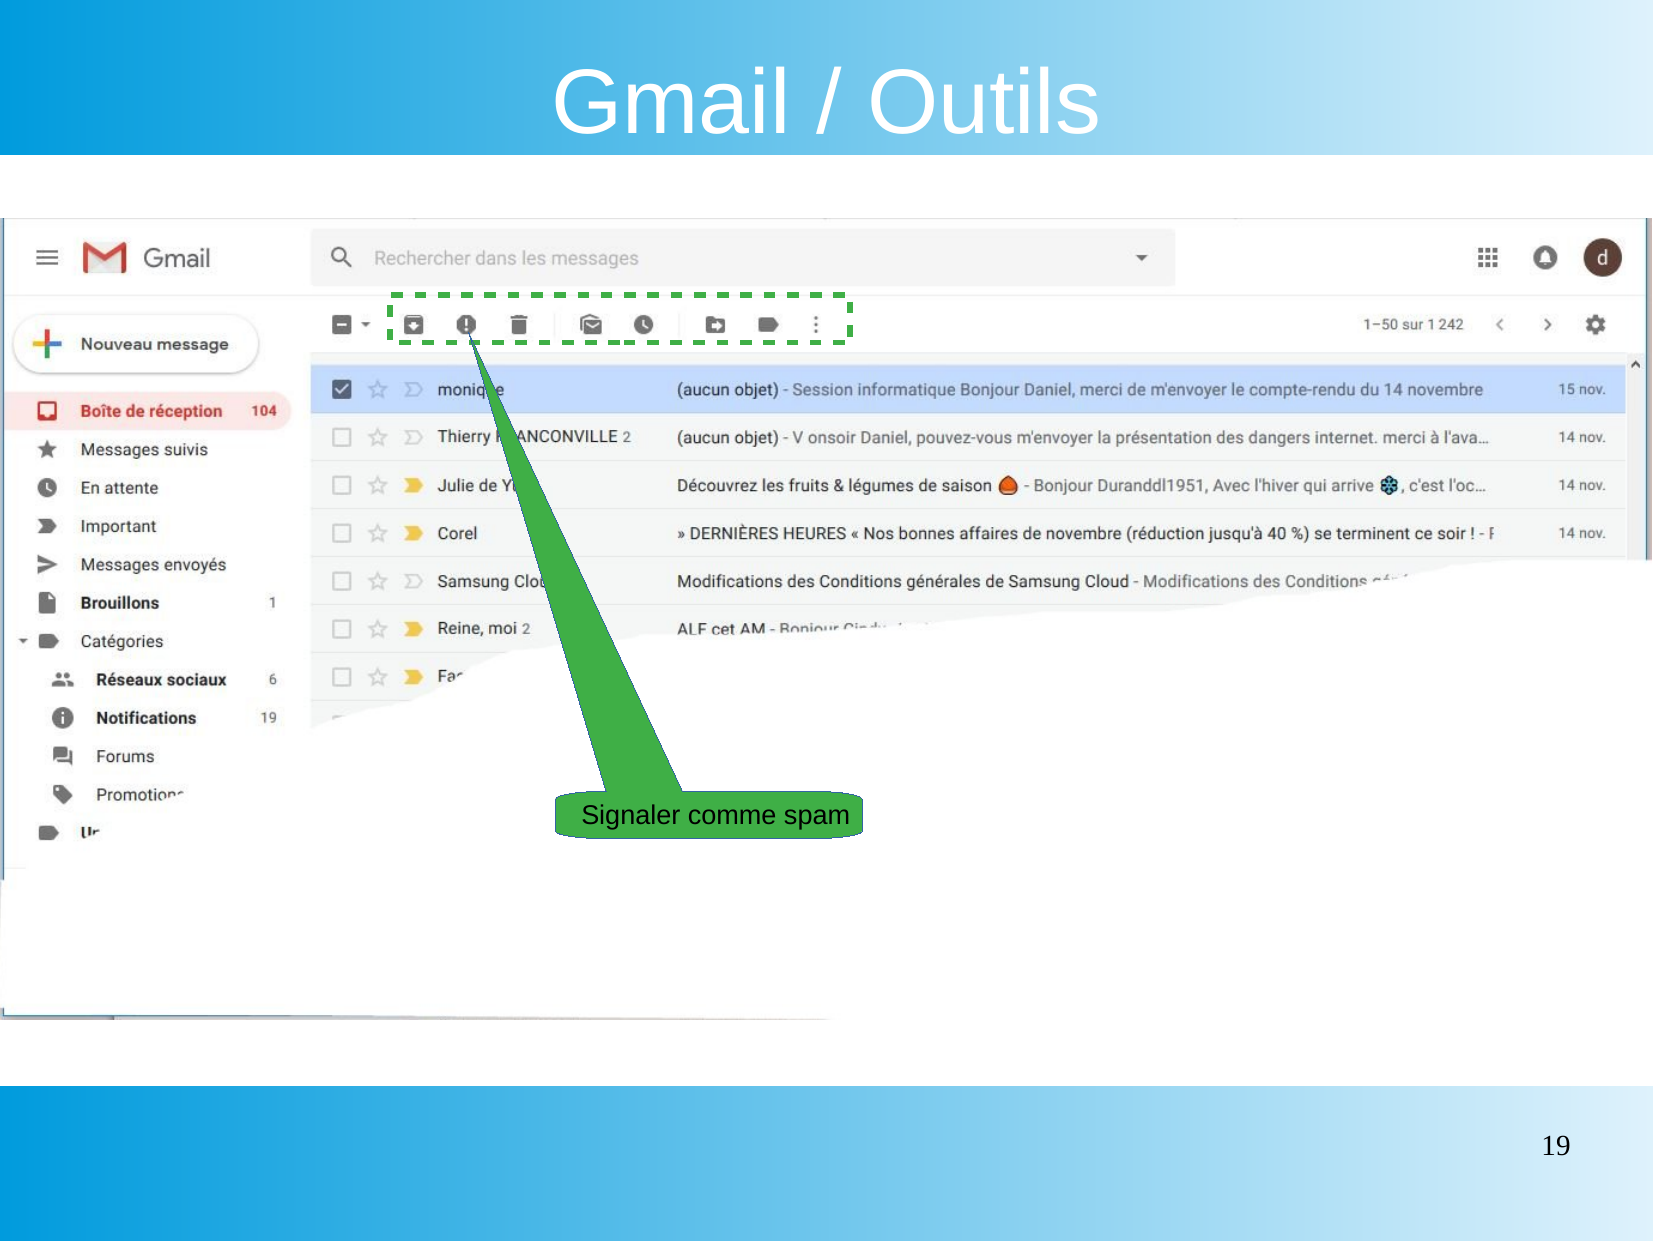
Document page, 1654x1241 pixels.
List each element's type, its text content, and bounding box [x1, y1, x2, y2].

text_box Signaler comme spam [468, 332, 863, 839]
title Gmail / Outils [82, 49, 1571, 155]
picture [0, 218, 1652, 1020]
